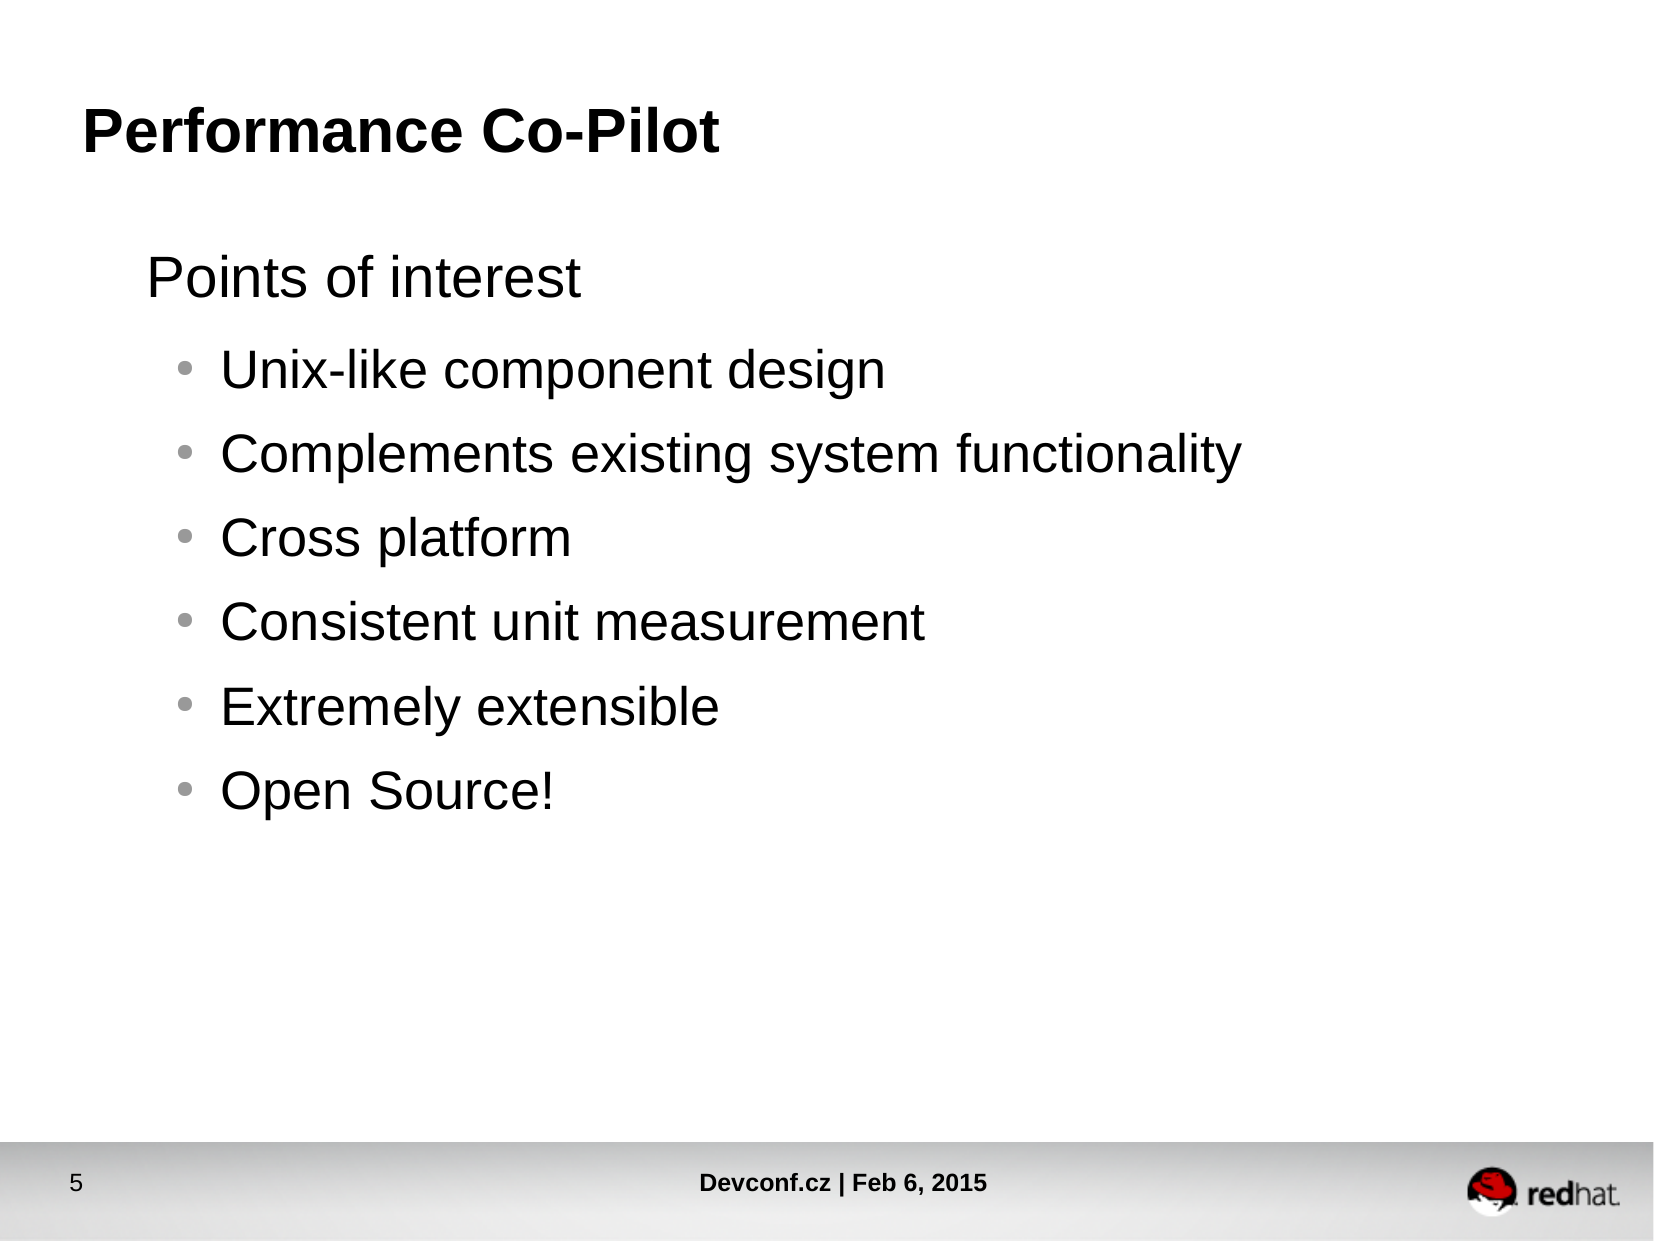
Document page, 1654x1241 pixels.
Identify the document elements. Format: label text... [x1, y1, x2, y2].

list Points of interest Unix-like component design Complements existing system functionality Cross platform Consistent unit measurement Extremely extensible Open Source! [86, 244, 1576, 1039]
title Performance Co-Pilot [82, 37, 1571, 226]
picture [0, 1142, 1654, 1241]
